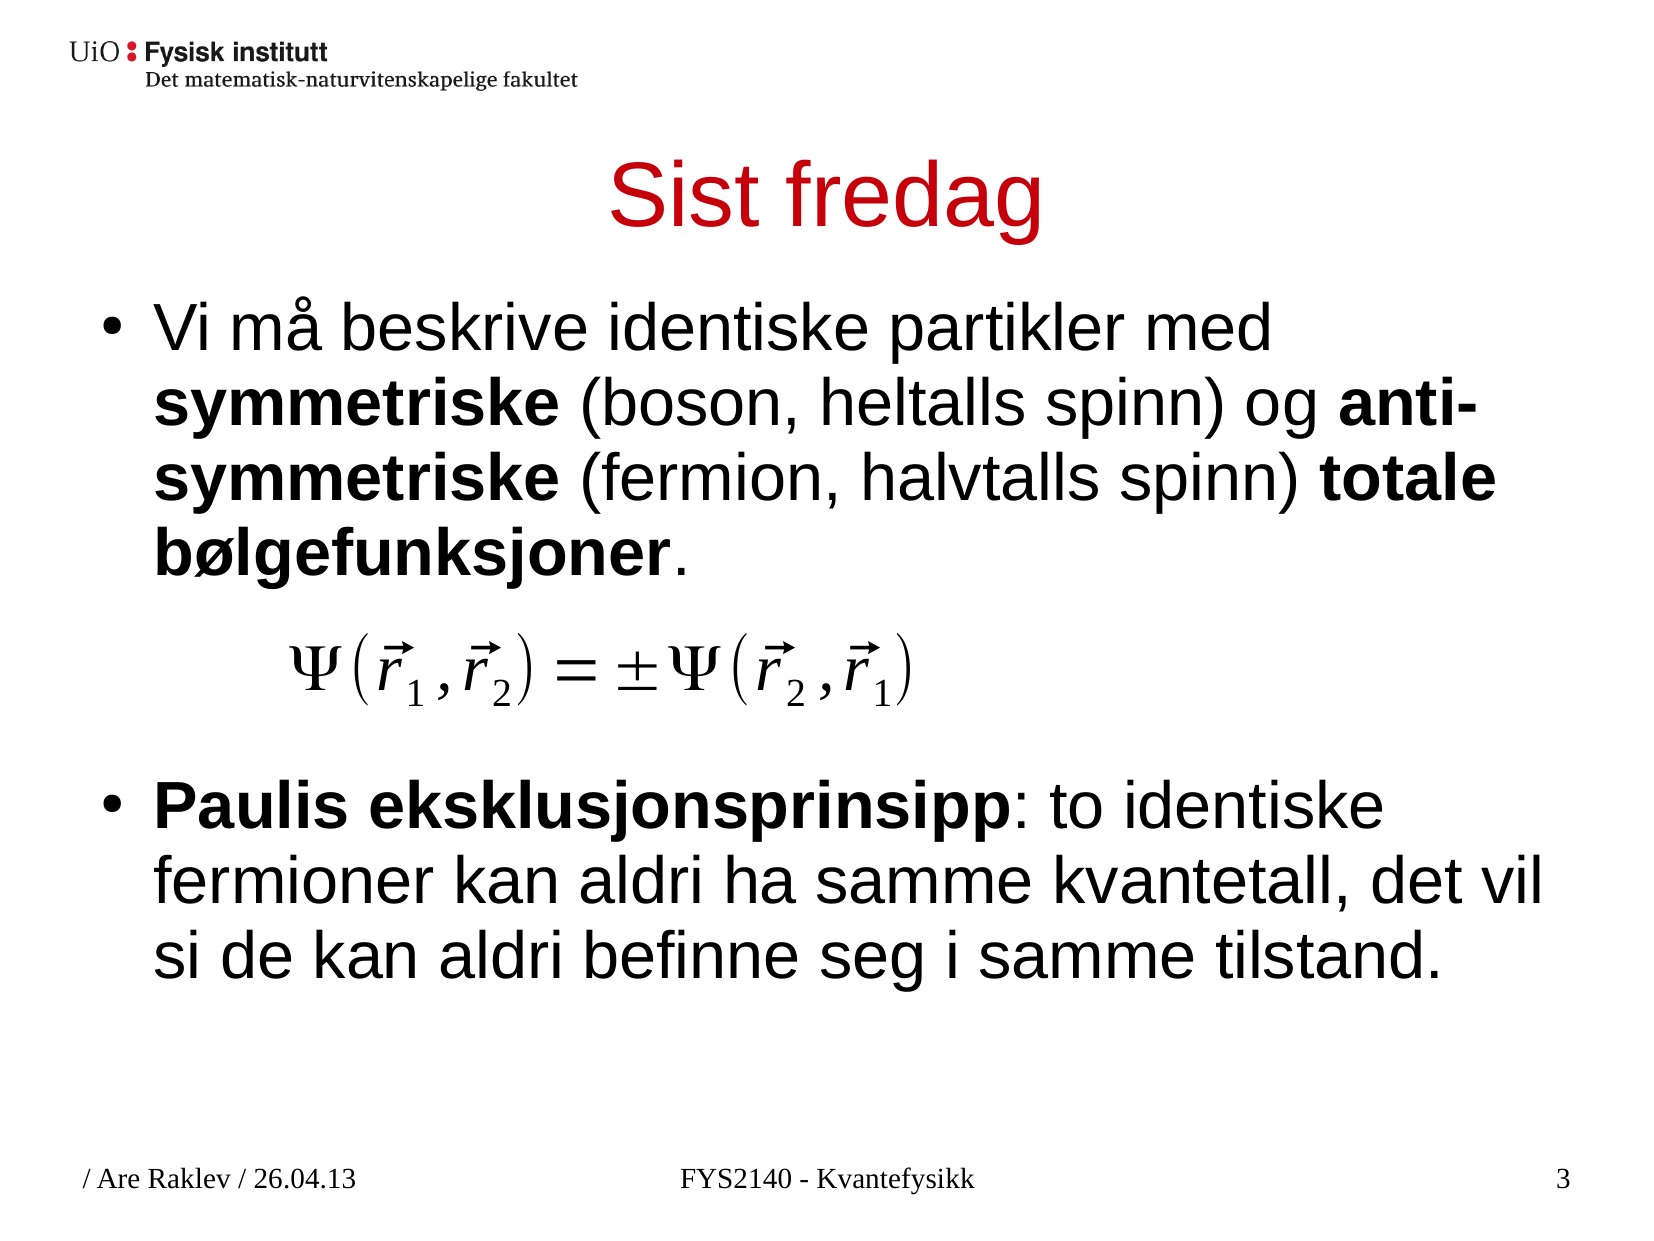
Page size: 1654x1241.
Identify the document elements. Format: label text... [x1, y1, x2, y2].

list Vi må beskrive identiske partikler med symmetriske (boson, heltalls spinn) og anti-symmetriske (fermion, halvtalls spinn) totale bølgefunksjoner. Paulis eksklusjonsprinsipp: to identiske fermioner kan aldri ha samme kvantetall, det vil si de kan aldri befinne seg i samme tilstand. [82, 290, 1576, 1095]
title Sist fredag [82, 90, 1571, 290]
chart [280, 629, 923, 715]
picture [68, 37, 581, 93]
